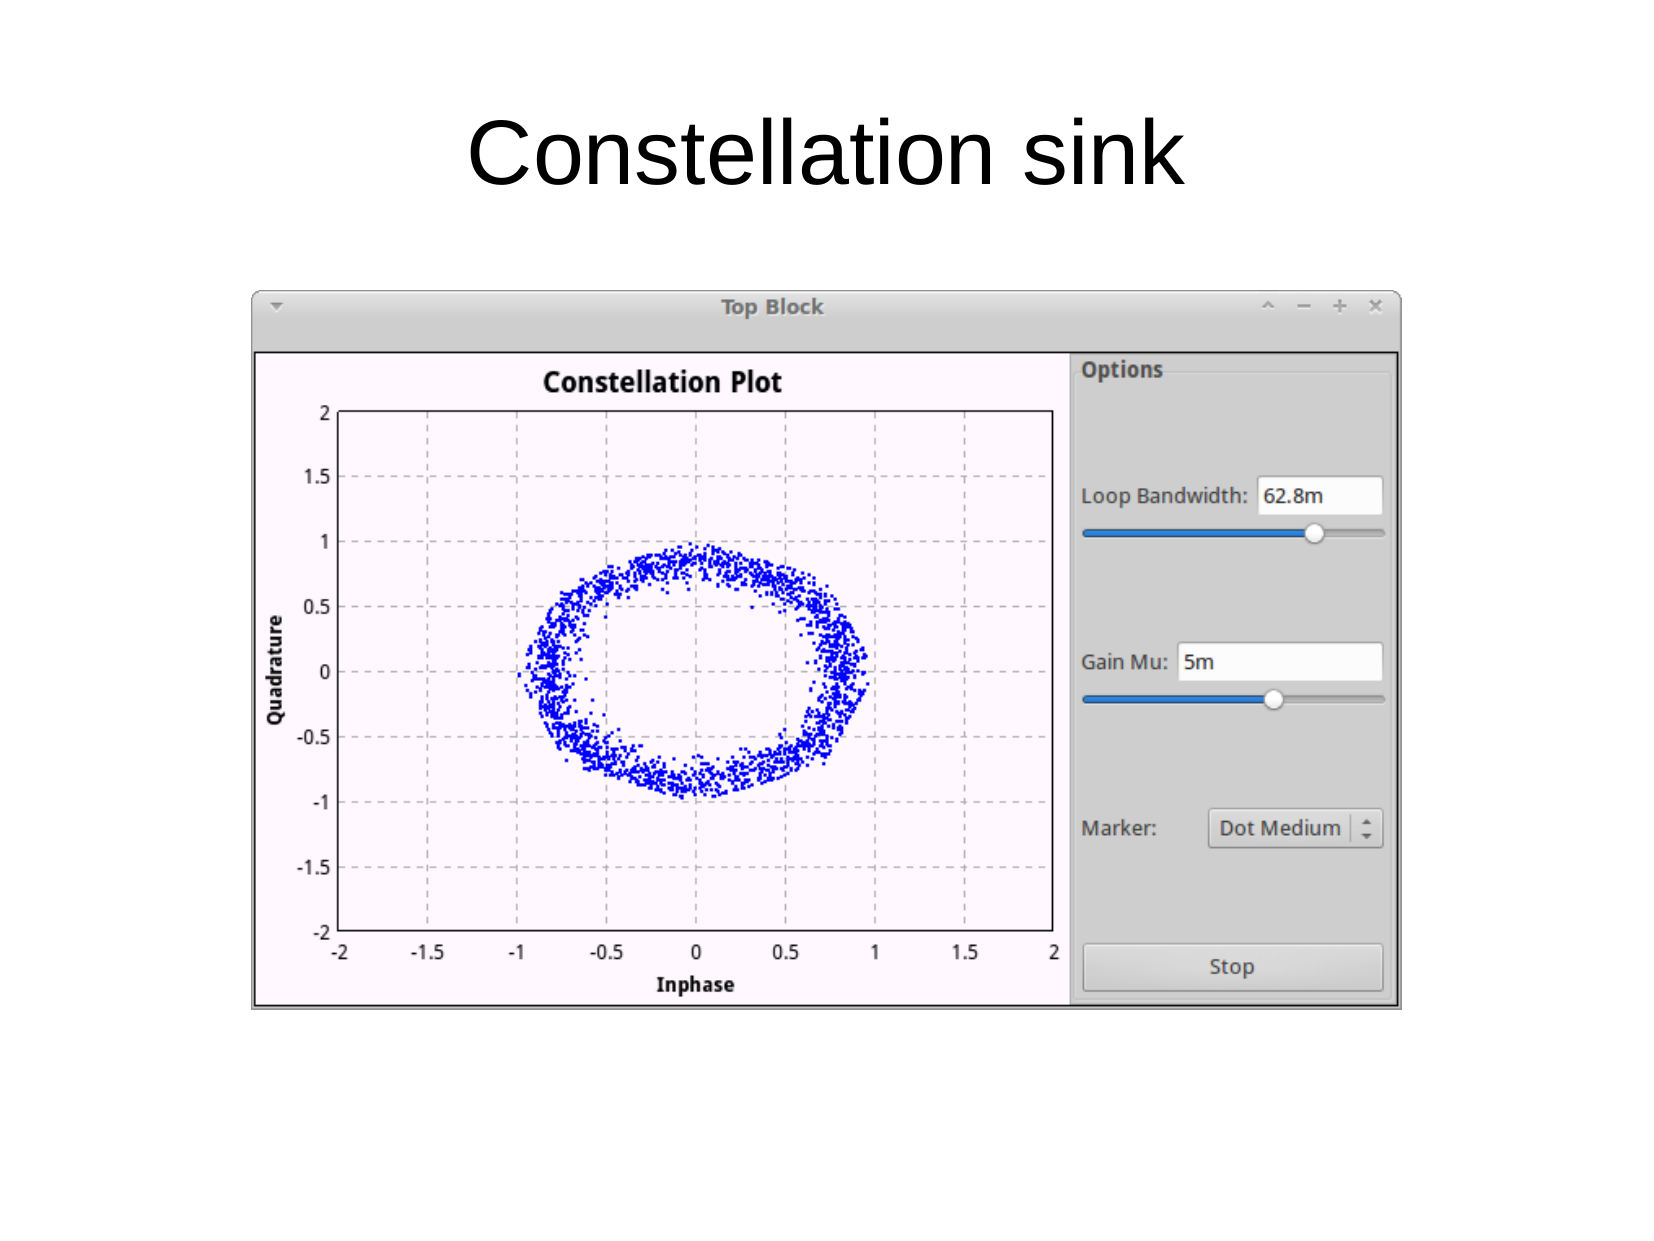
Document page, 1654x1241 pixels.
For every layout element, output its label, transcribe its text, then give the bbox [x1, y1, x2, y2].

title Constellation sink [82, 49, 1571, 257]
picture [251, 290, 1402, 1010]
